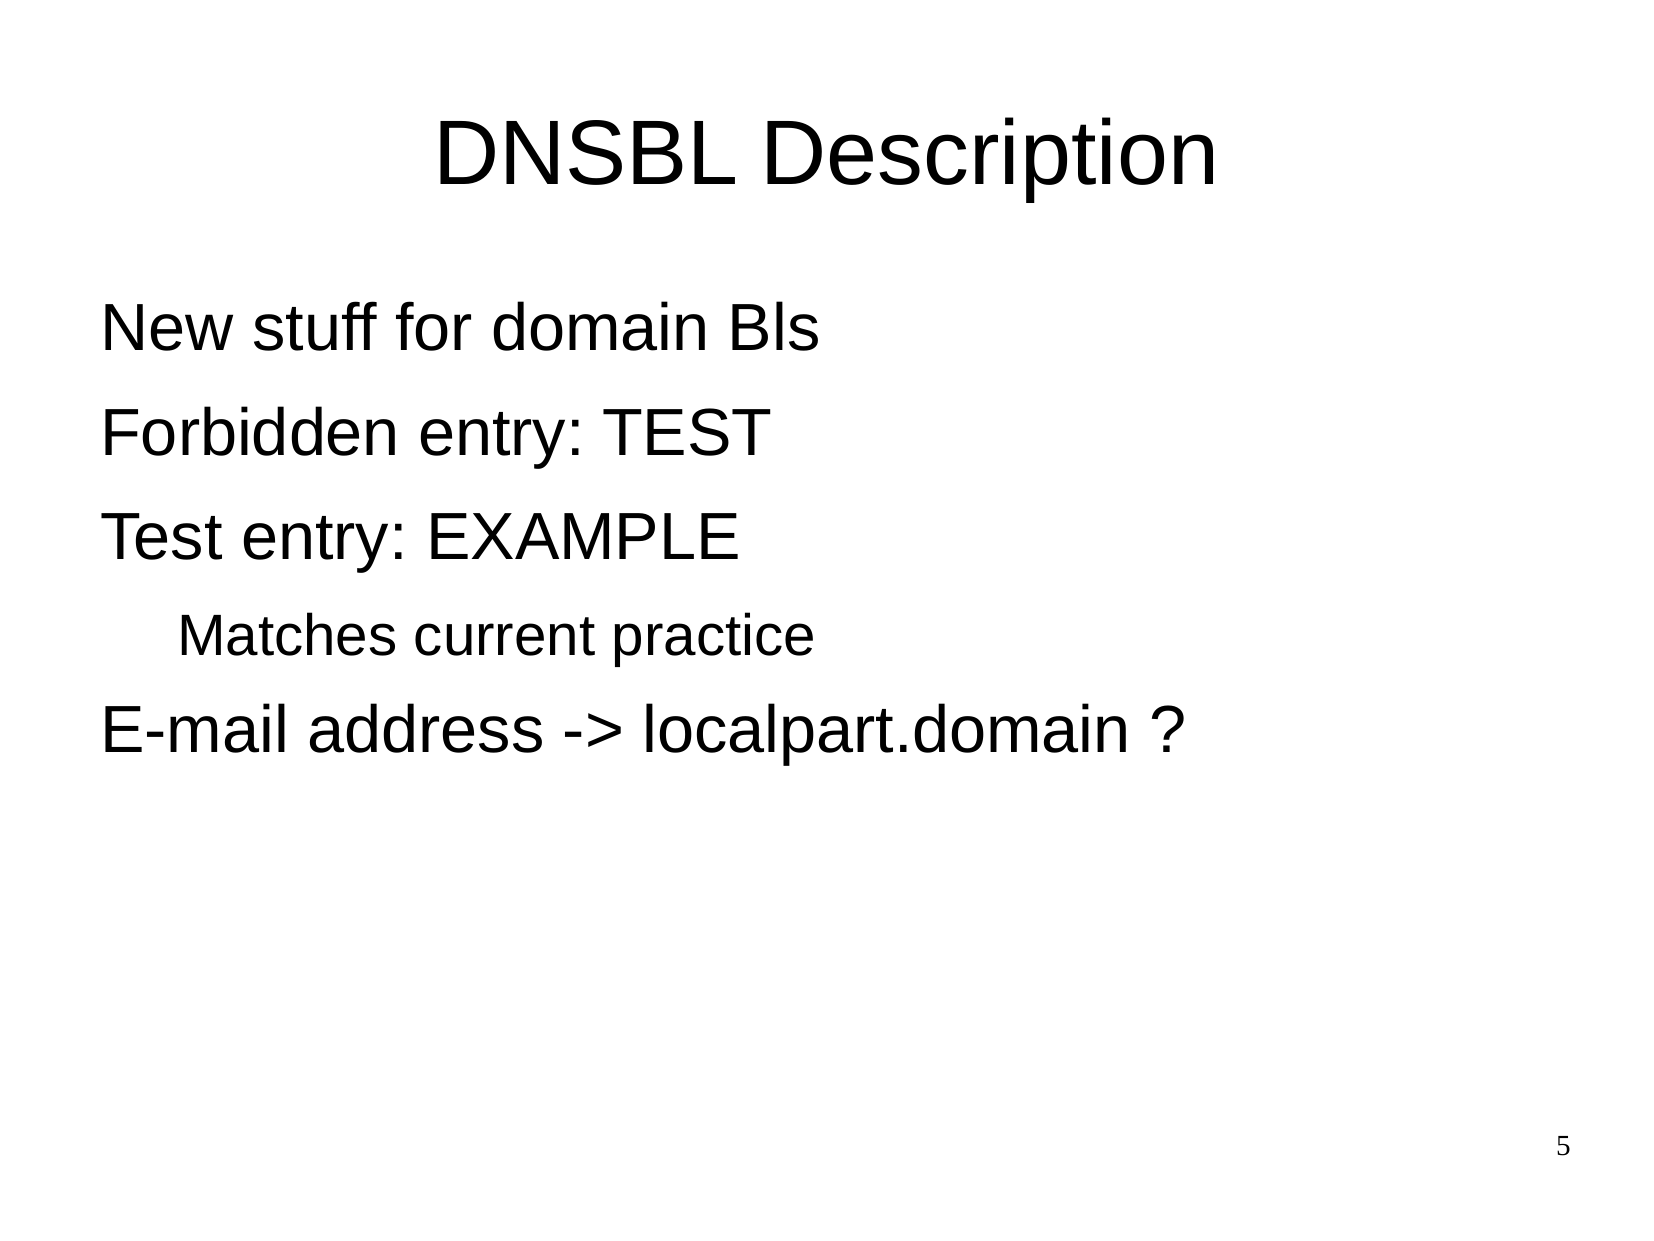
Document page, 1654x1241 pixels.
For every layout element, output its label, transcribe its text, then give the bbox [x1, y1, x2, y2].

list New stuff for domain Bls Forbidden entry: TEST Test entry: EXAMPLE Matches current practice E-mail address -> localpart.domain ? [82, 290, 1571, 1094]
title DNSBL Description [82, 56, 1571, 250]
